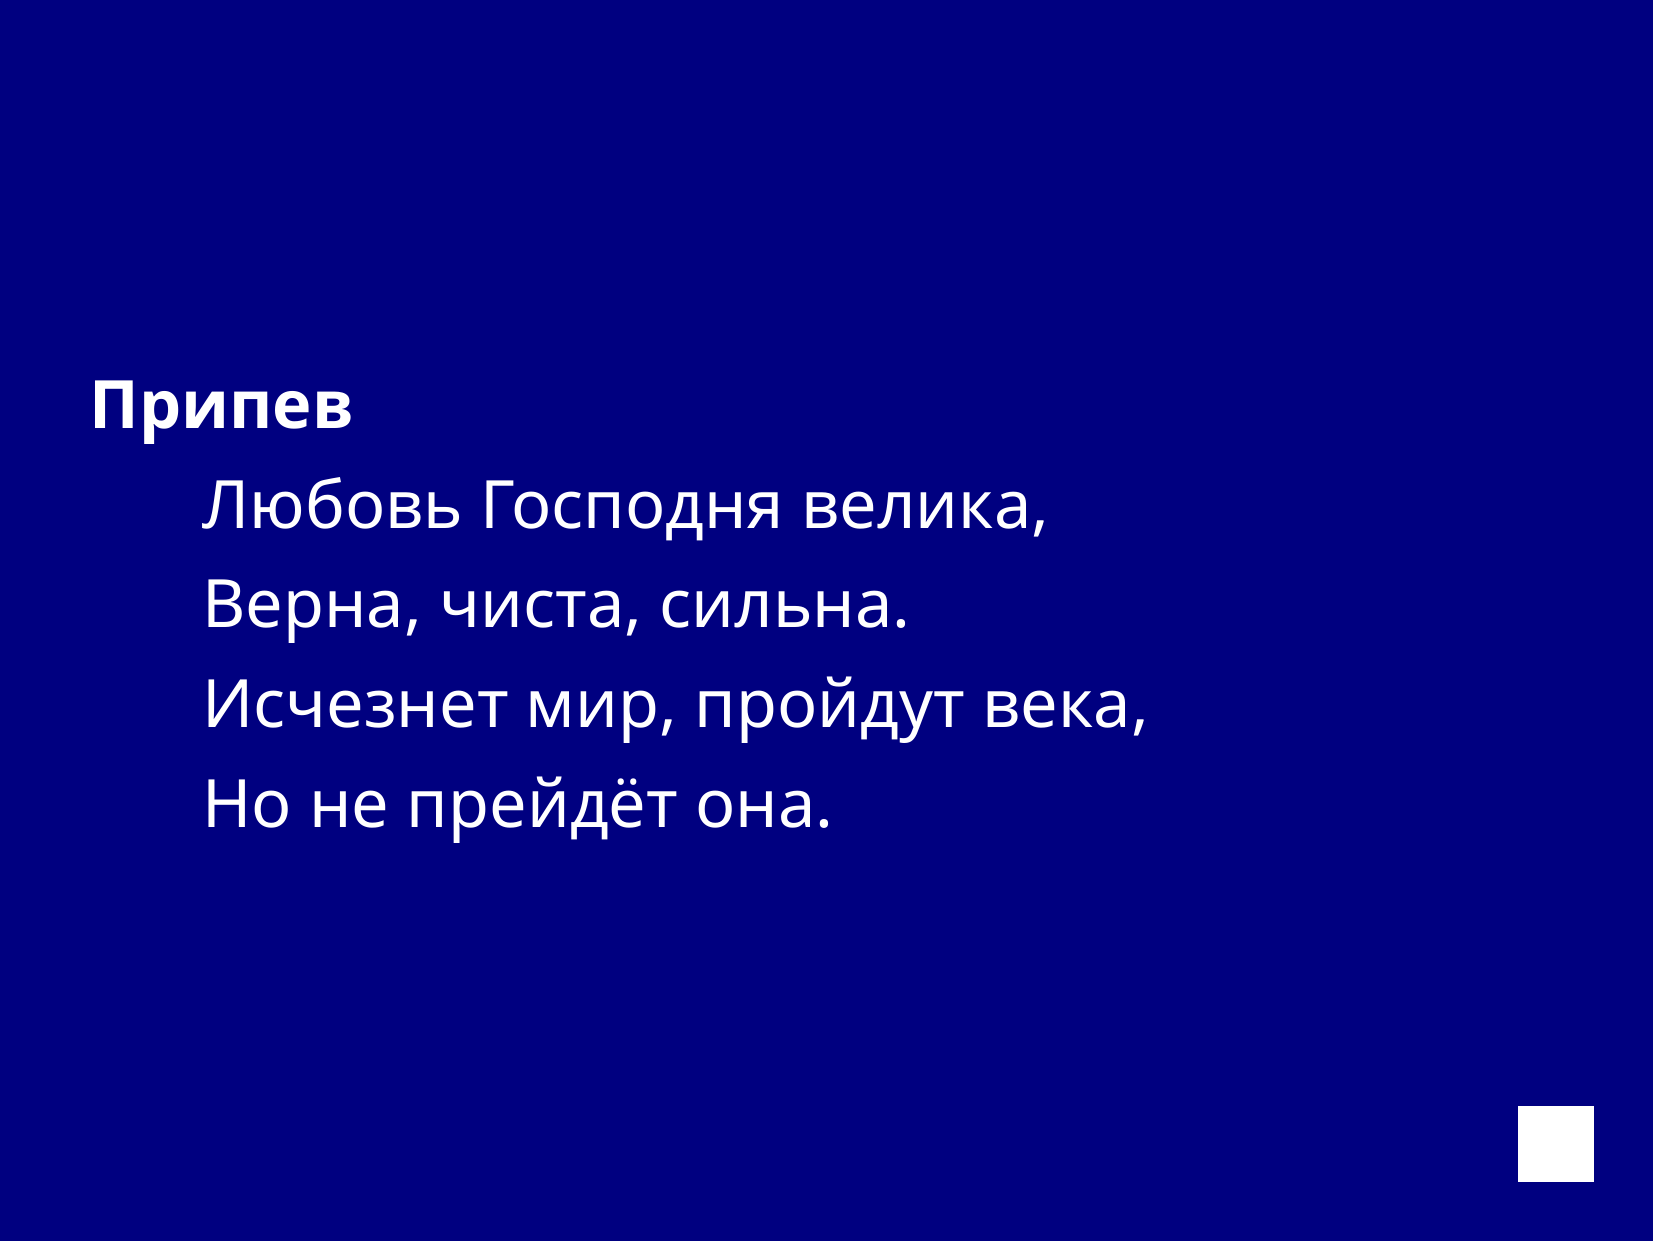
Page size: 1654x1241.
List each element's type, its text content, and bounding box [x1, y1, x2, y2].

text_box [1518, 1106, 1594, 1182]
text_box Припев Любовь Господня велика, Верна, чиста, сильна. Исчезнет мир, пройдут века, Но не прейдёт она. [75, 150, 1576, 1163]
